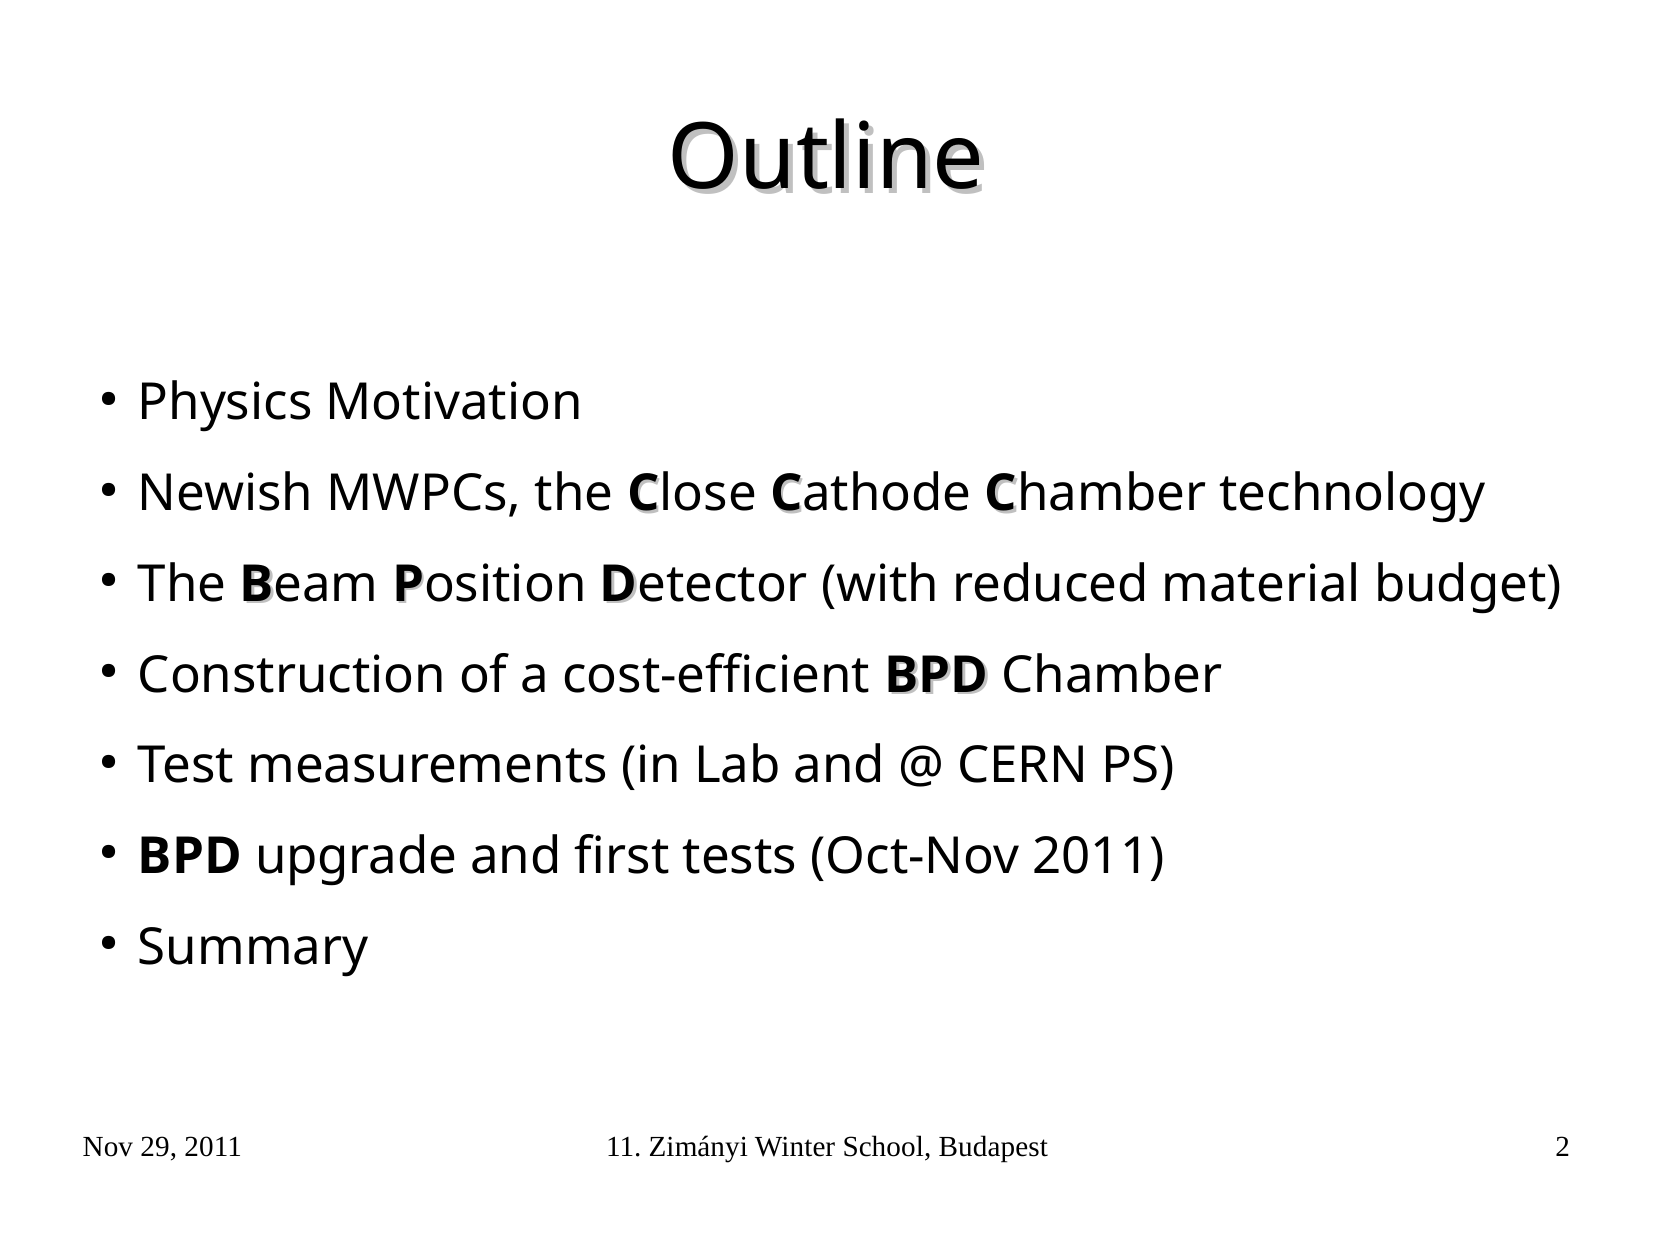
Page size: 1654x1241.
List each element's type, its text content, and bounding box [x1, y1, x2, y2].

title Outline [82, 49, 1571, 257]
list Physics Motivation Newish MWPCs, the Close Cathode Chamber technology The Beam Position Detector (with reduced material budget) Construction of a cost-efficient BPD Chamber Test measurements (in Lab and @ CERN PS) BPD upgrade and first tests (Oct-Nov 2011) Summary [86, 365, 1575, 1051]
